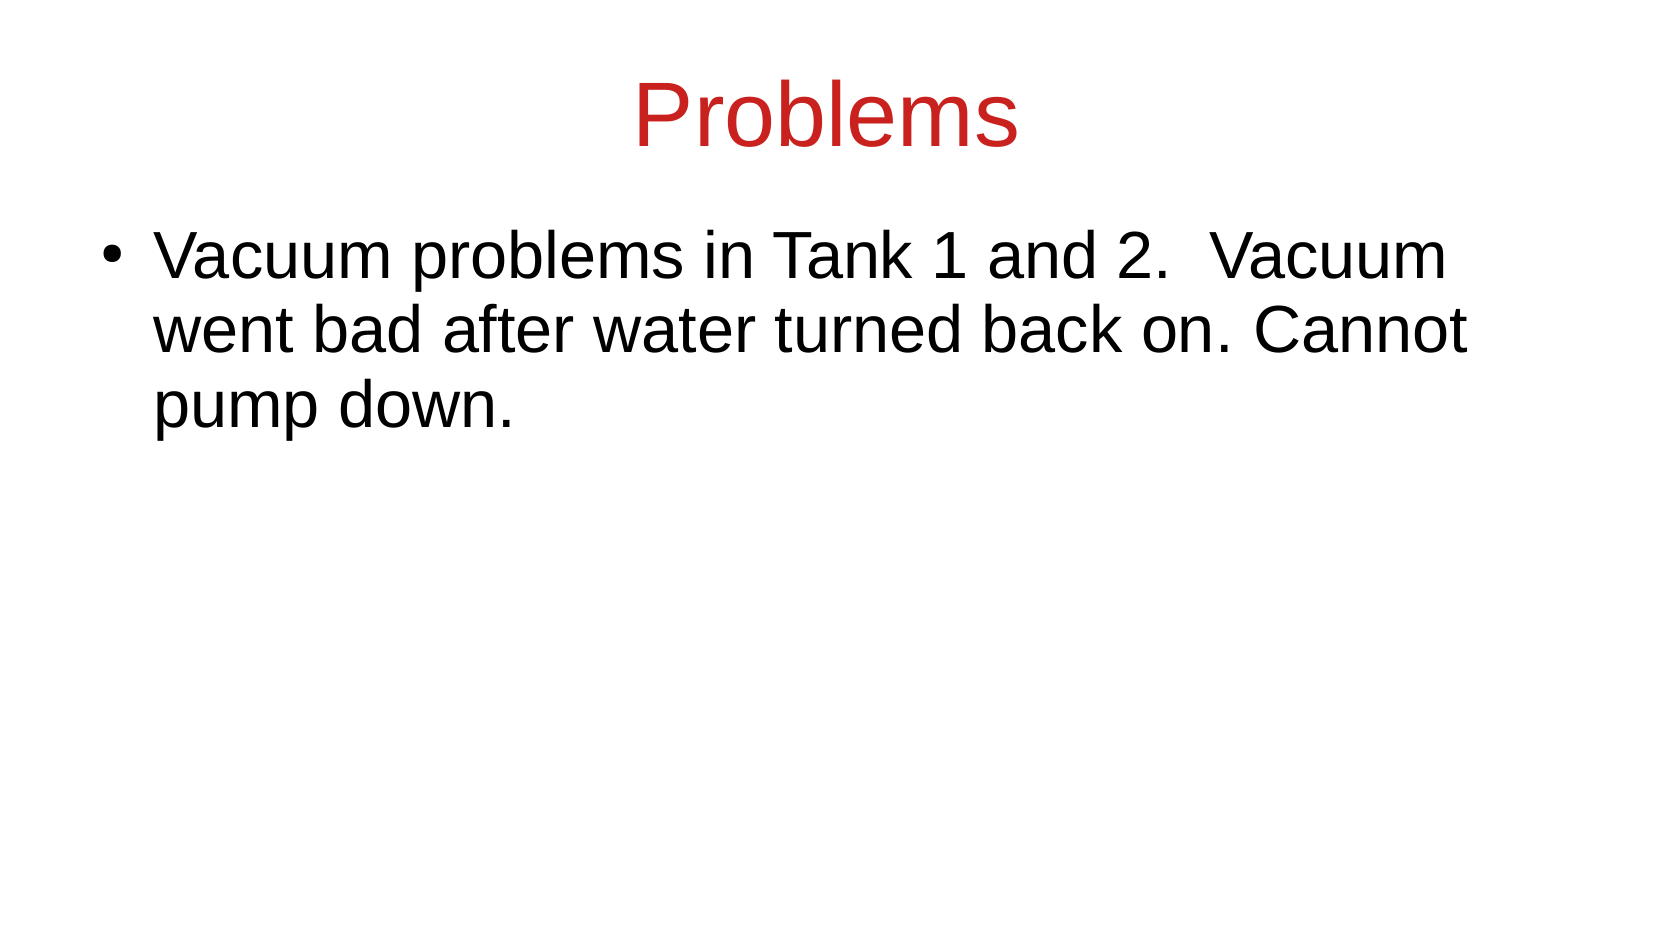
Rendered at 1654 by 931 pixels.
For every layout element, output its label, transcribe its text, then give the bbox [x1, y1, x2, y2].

title Problems [82, 37, 1571, 193]
list Vacuum problems in Tank 1 and 2. Vacuum went bad after water turned back on. Cannot pump down. [82, 217, 1571, 758]
